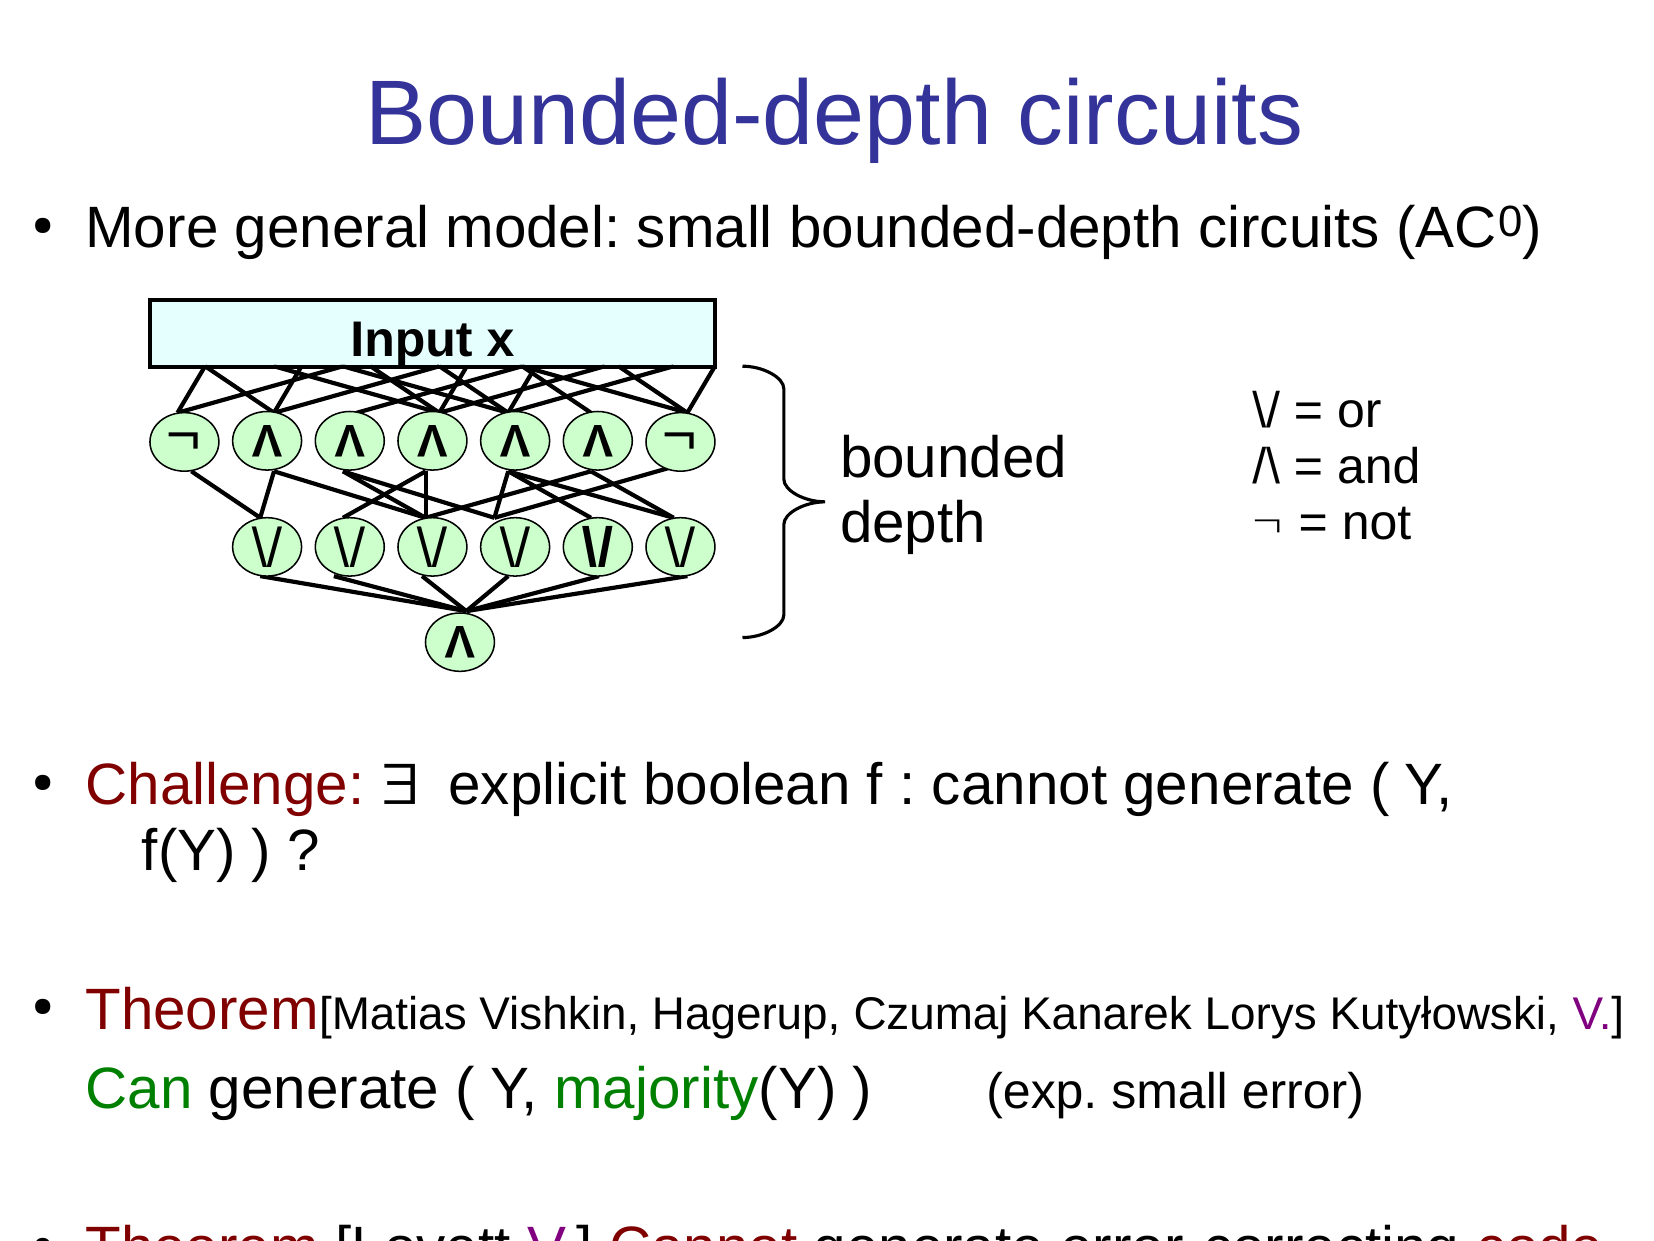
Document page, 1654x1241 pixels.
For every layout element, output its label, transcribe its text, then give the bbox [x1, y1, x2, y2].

text_box V [563, 411, 633, 471]
text_box V [232, 411, 302, 471]
text_box Input x [149, 299, 715, 367]
text_box /\ [315, 517, 385, 577]
text_box /\ [646, 517, 715, 577]
text_box V [480, 411, 550, 471]
text_box /\ [397, 517, 467, 577]
title Bounded-depth circuits [131, 0, 1538, 226]
text_box /\ [563, 517, 633, 577]
text_box /\ [232, 517, 302, 577]
list More general model: small bounded-depth circuits (AC0) Challenge:  explicit boolean f : cannot generate ( Y, f(Y) ) ? Theorem[Matias Vishkin, Hagerup, Czumaj Kanarek Lorys Kutyłowski, V.] Can generate ( Y, majority(Y) ) (exp. small error) Theorem [Lovett V.] Cannot generate error-correcting code [0, 187, 1654, 1238]
text_box V [397, 411, 467, 471]
text_box V [425, 612, 495, 672]
text_box V [315, 411, 385, 471]
text_box /\ [480, 517, 550, 577]
text_box bounded depth [825, 416, 1129, 563]
text_box  [149, 412, 219, 472]
text_box \/ = or /\ = and  = not [1237, 375, 1463, 563]
text_box  [646, 412, 715, 472]
